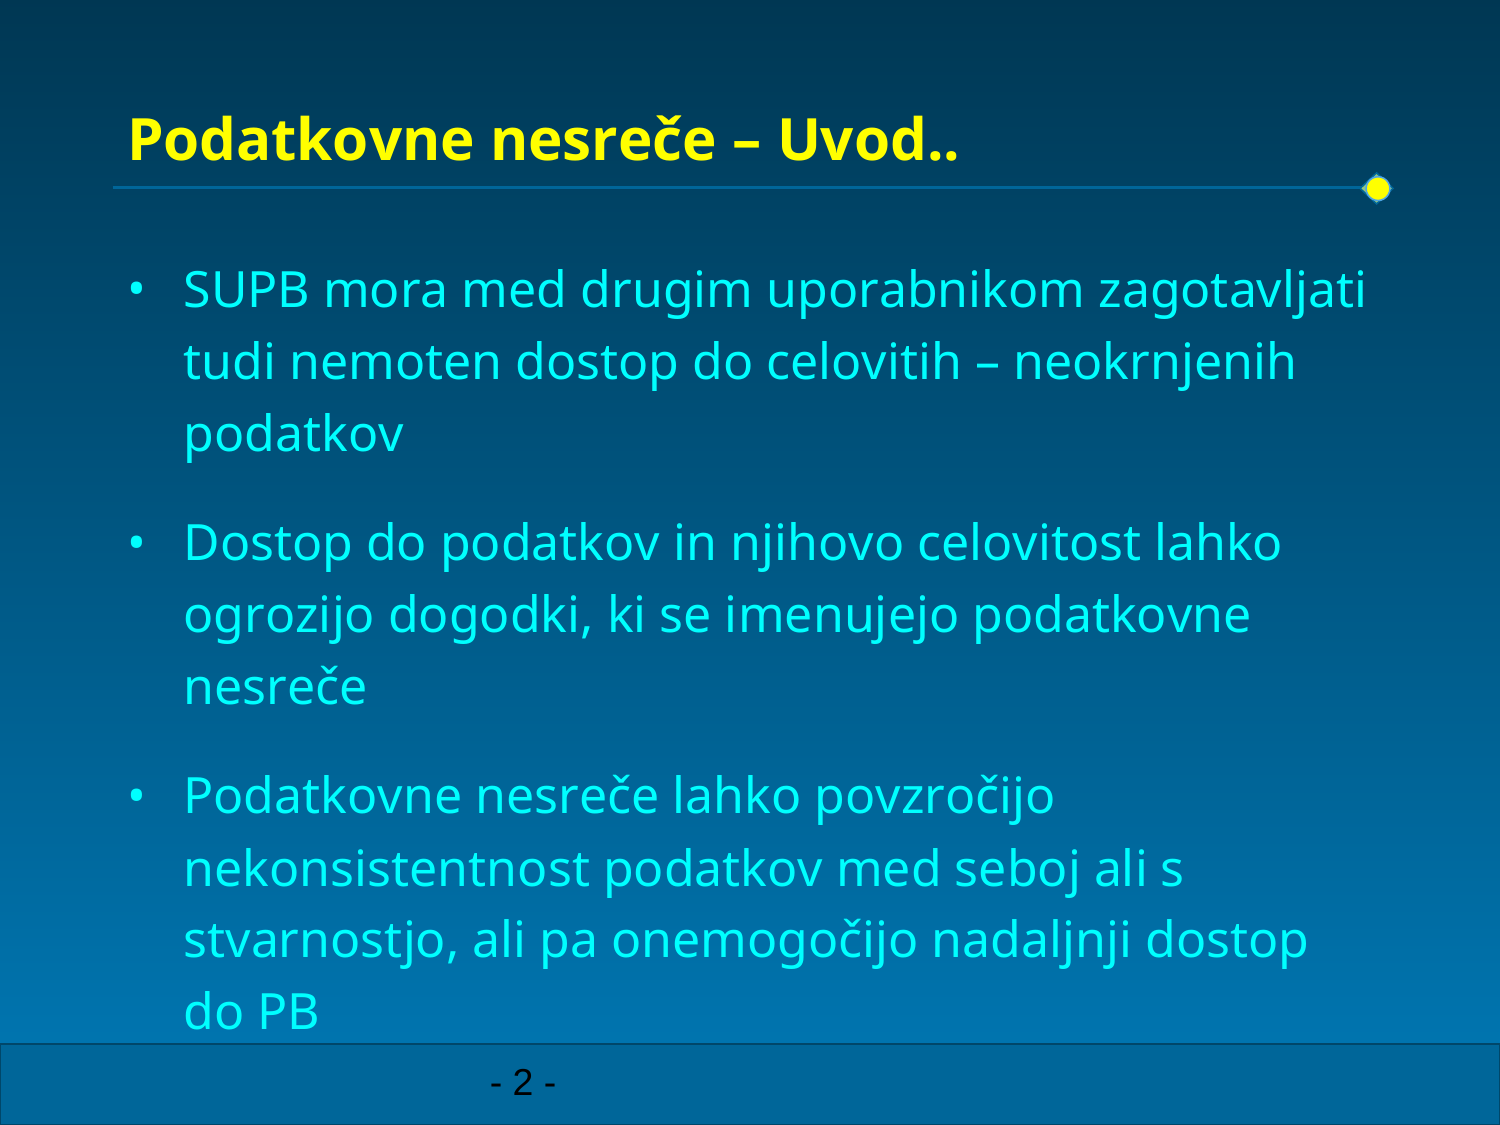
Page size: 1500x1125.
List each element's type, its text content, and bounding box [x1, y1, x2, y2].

list SUPB mora med drugim uporabnikom zagotavljati tudi nemoten dostop do celovitih – neokrnjenih podatkov Dostop do podatkov in njihovo celovitost lahko ogrozijo dogodki, ki se imenujejo podatkovne nesreče Podatkovne nesreče lahko povzročijo nekonsistentnost podatkov med seboj ali s stvarnostjo, ali pa onemogočijo nadaljnji dostop do PB [112, 237, 1388, 963]
title Podatkovne nesreče – Uvod.. [112, 94, 1388, 181]
